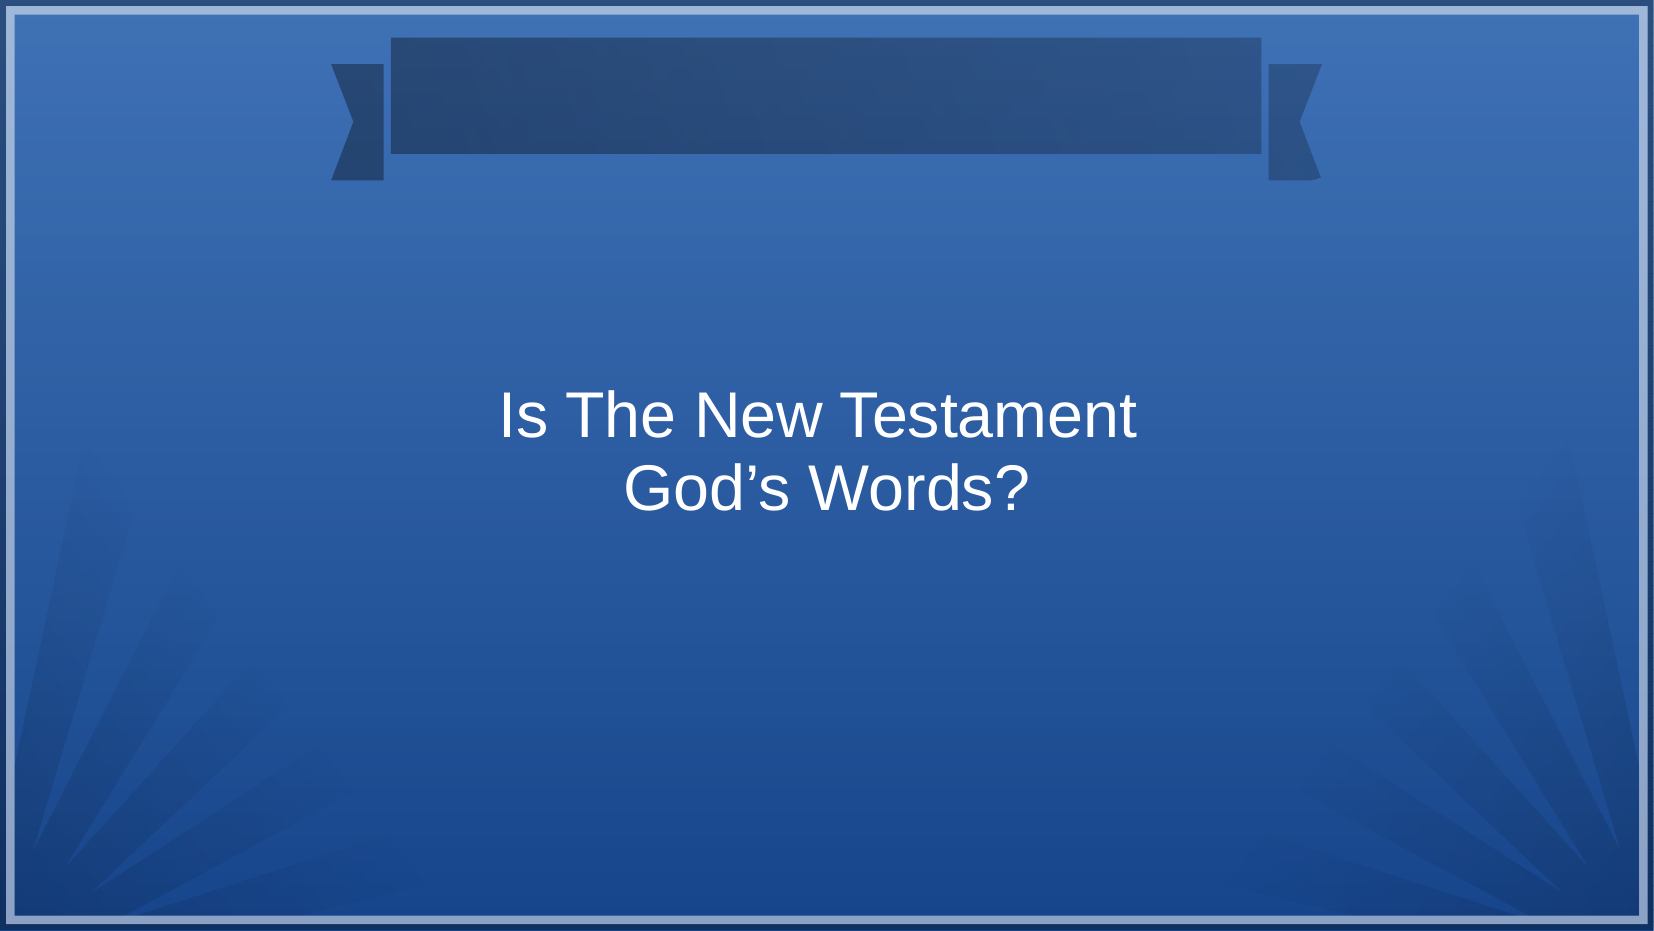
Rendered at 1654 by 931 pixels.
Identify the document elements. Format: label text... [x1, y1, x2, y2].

title Is The New Testament God’s Words? [389, 293, 1264, 610]
